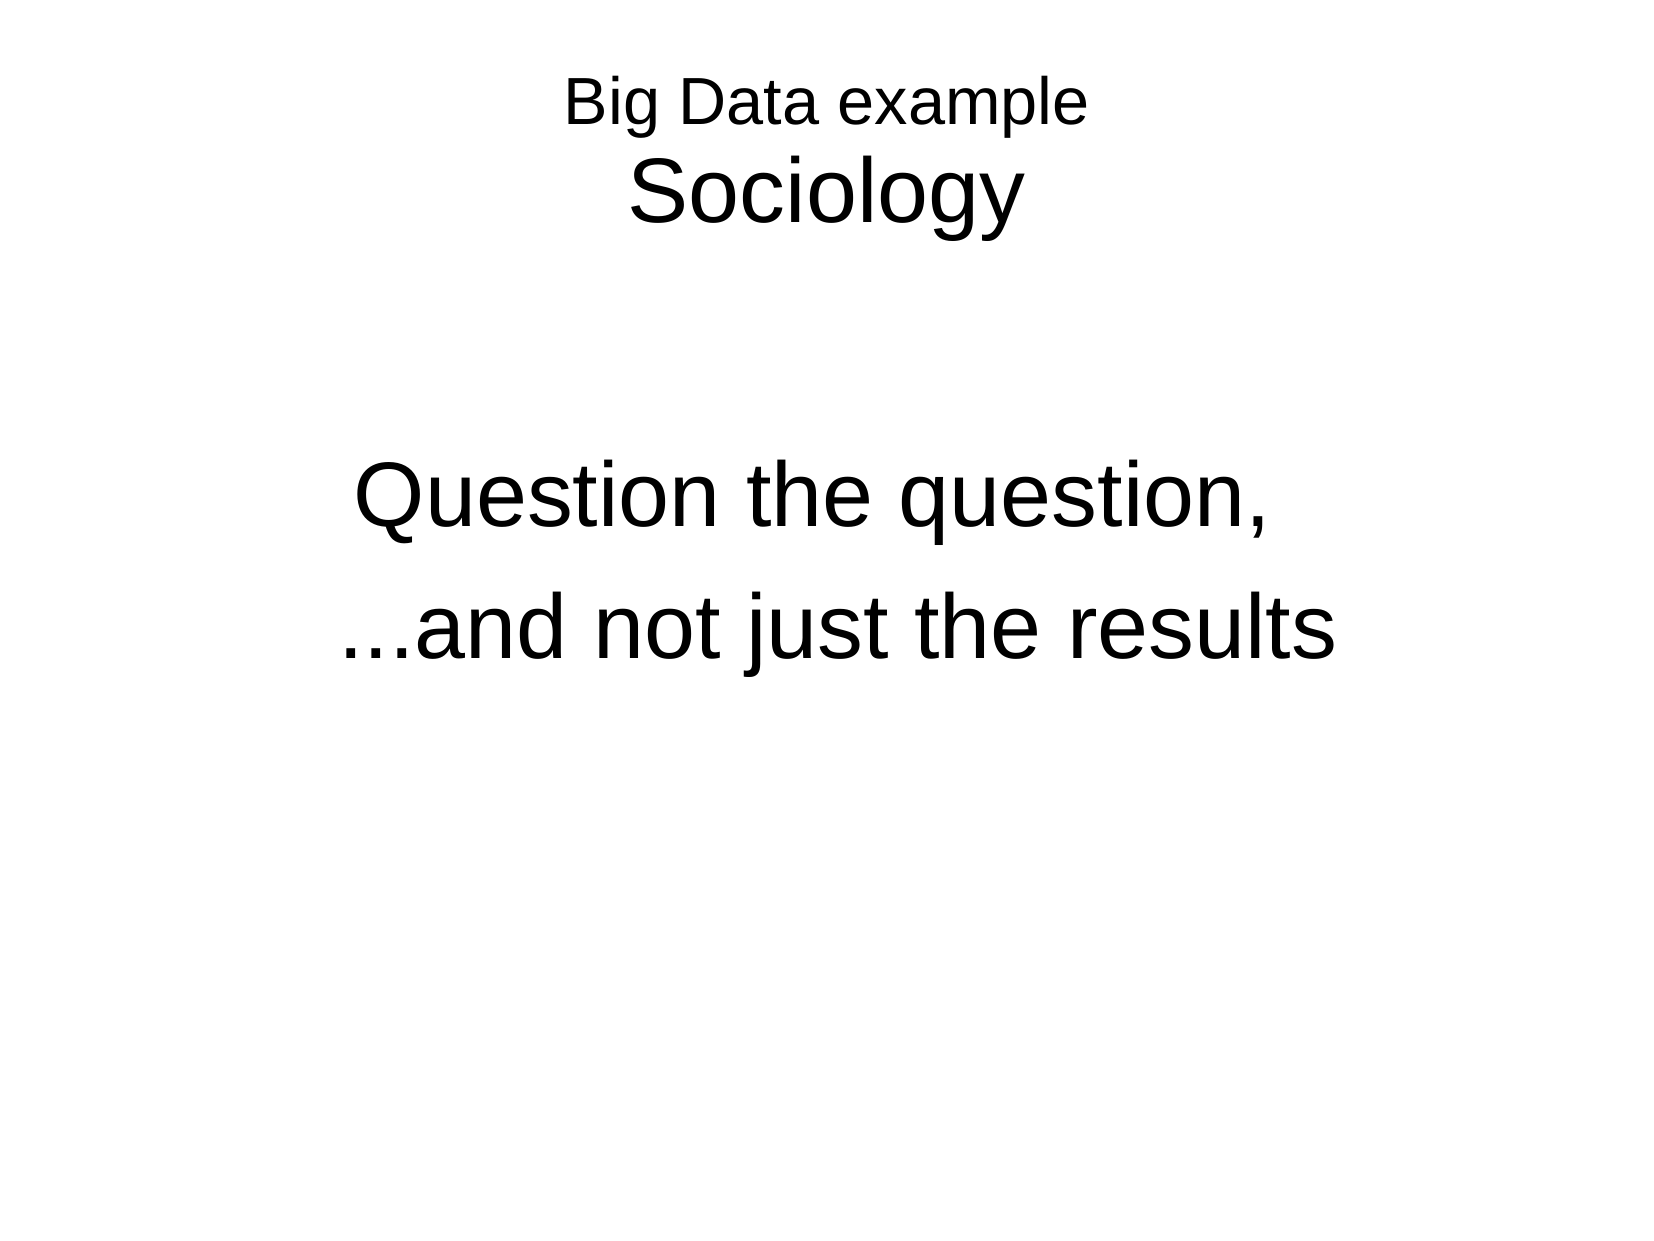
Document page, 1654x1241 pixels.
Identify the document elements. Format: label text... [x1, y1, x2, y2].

title Big Data example Sociology [82, 49, 1571, 257]
list Question the question, ...and not just the results [94, 443, 1583, 827]
